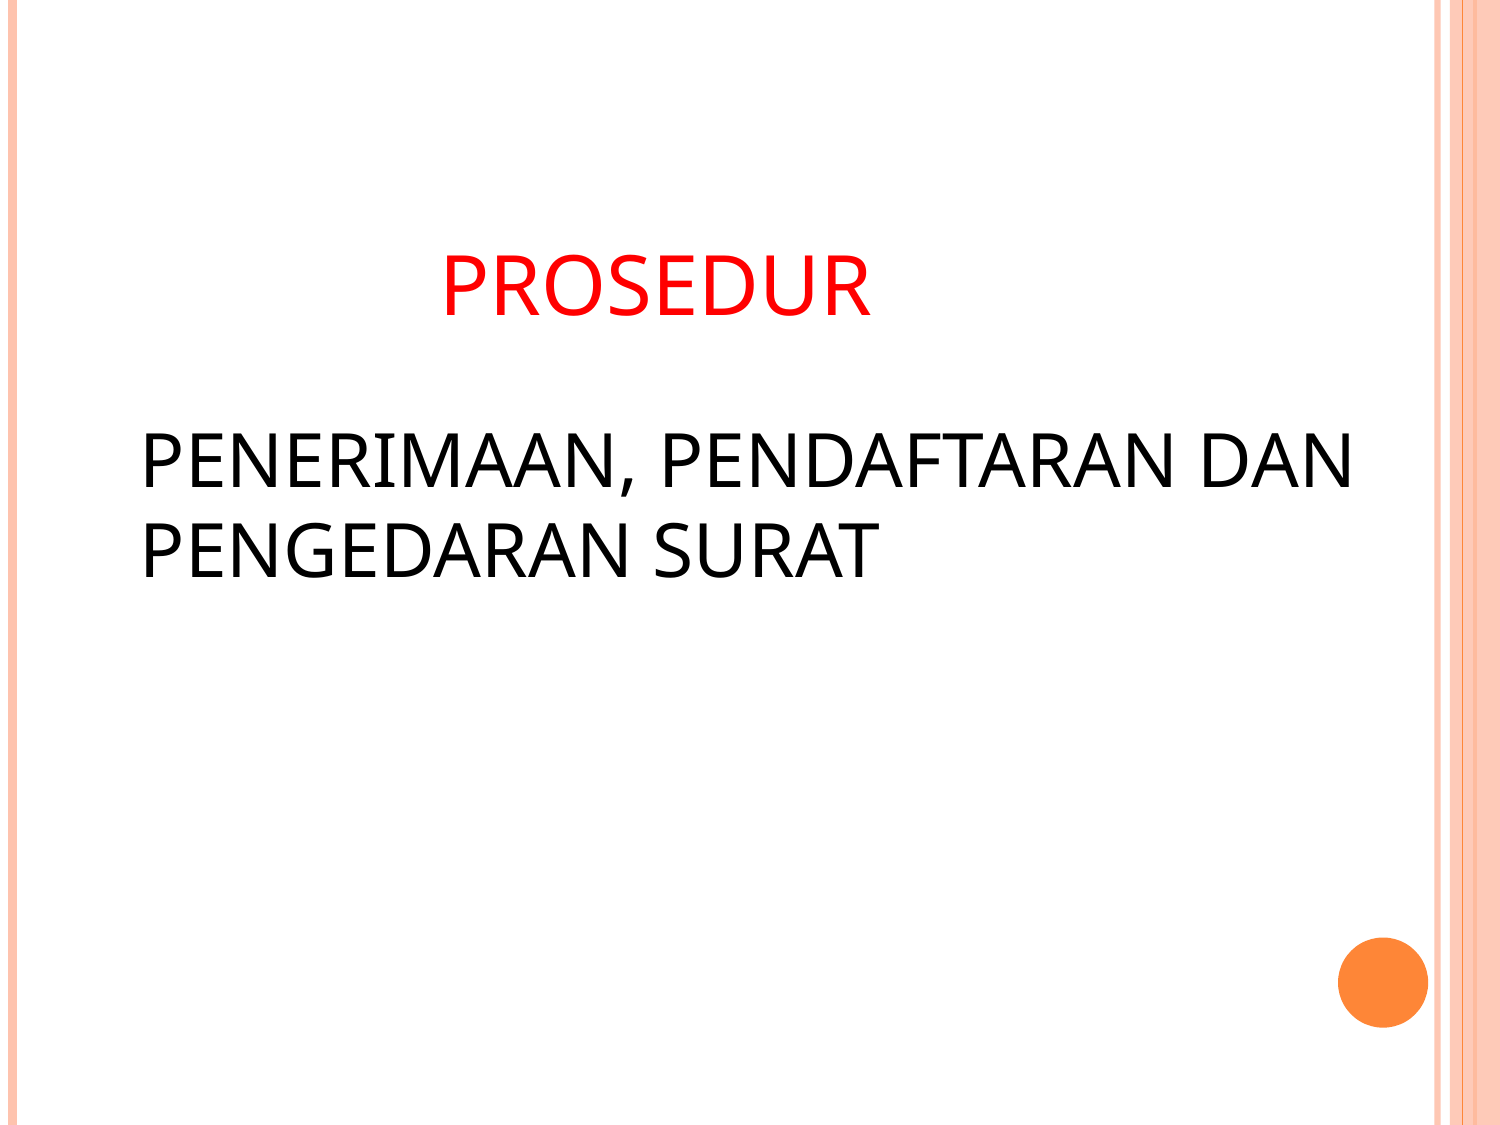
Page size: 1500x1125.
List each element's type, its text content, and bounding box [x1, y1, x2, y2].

title PROSEDUR PENERIMAAN, PENDAFTARAN DAN PENGEDARAN SURAT [125, 124, 1375, 600]
